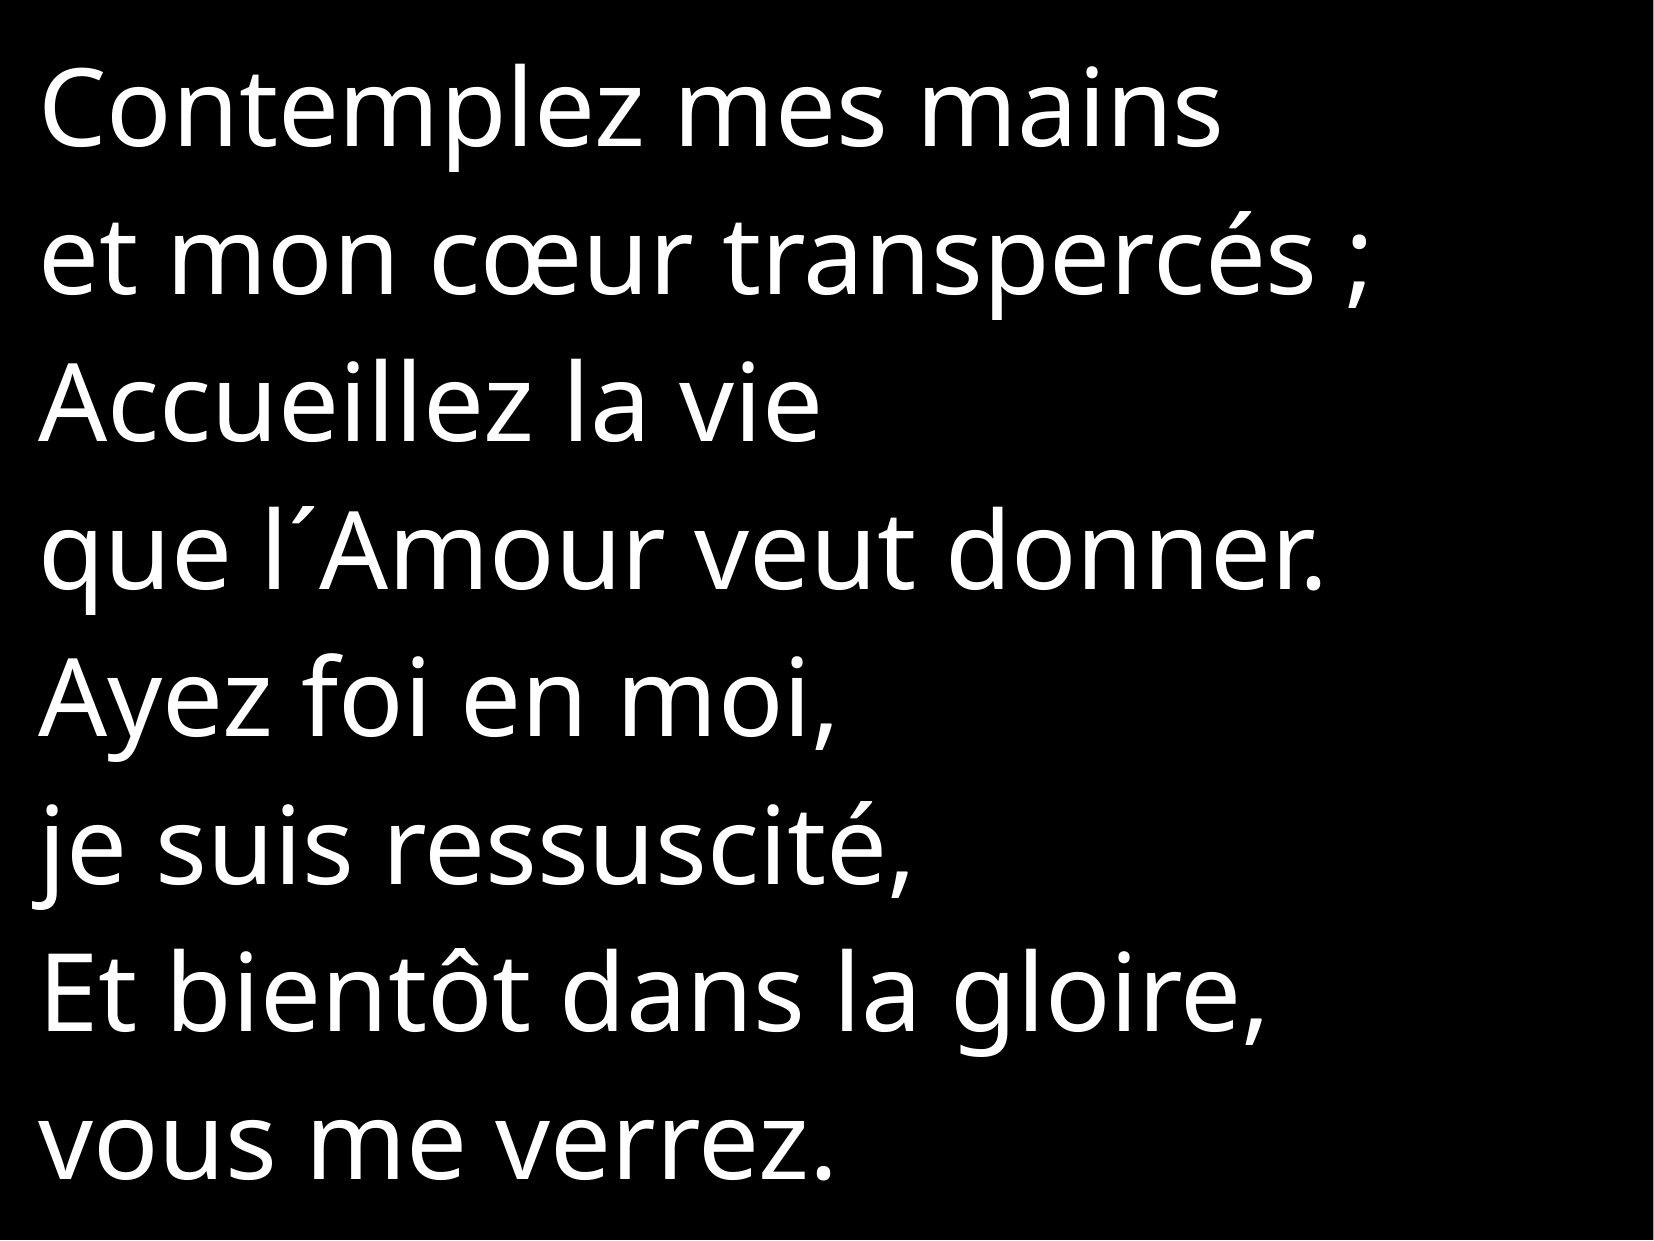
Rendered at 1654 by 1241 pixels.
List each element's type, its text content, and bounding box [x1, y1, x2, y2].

text_box Contemplez mes mains et mon cœur transpercés ; Accueillez la vie que l´Amour veut donner. Ayez foi en moi, je suis ressuscité, Et bientôt dans la gloire, vous me verrez. [23, 23, 1630, 1241]
